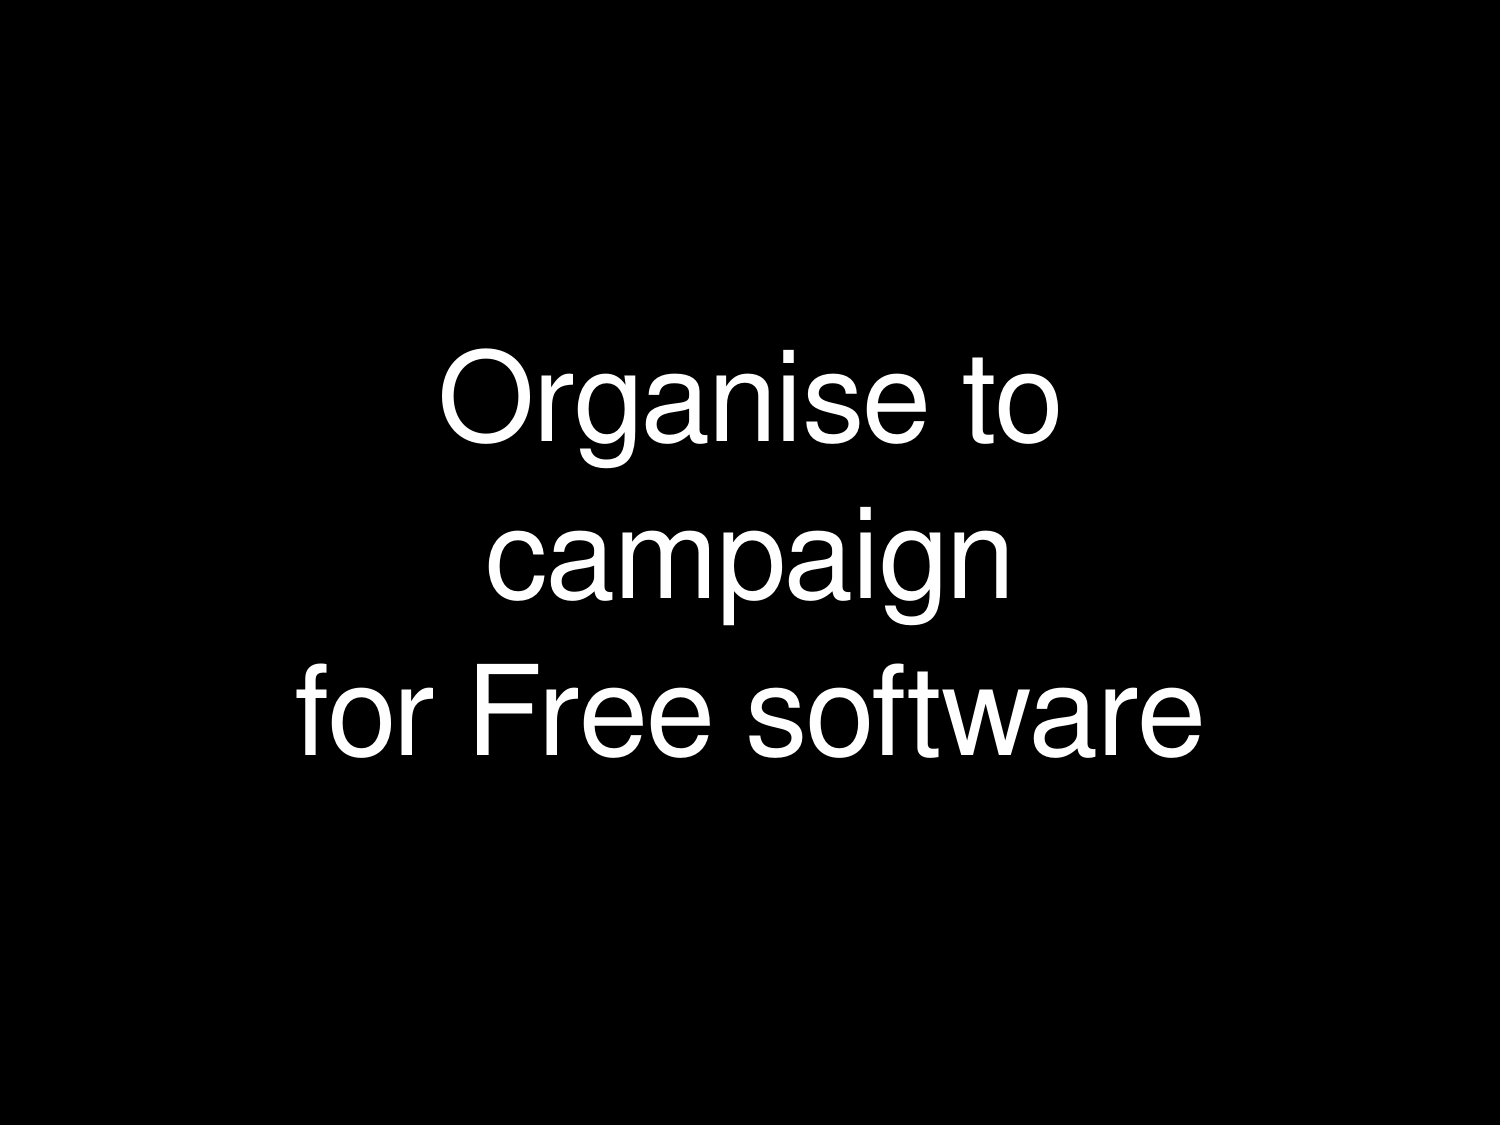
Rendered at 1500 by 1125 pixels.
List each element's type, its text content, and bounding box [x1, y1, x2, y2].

text_box Organise to campaign for Free software [82, 152, 1418, 973]
